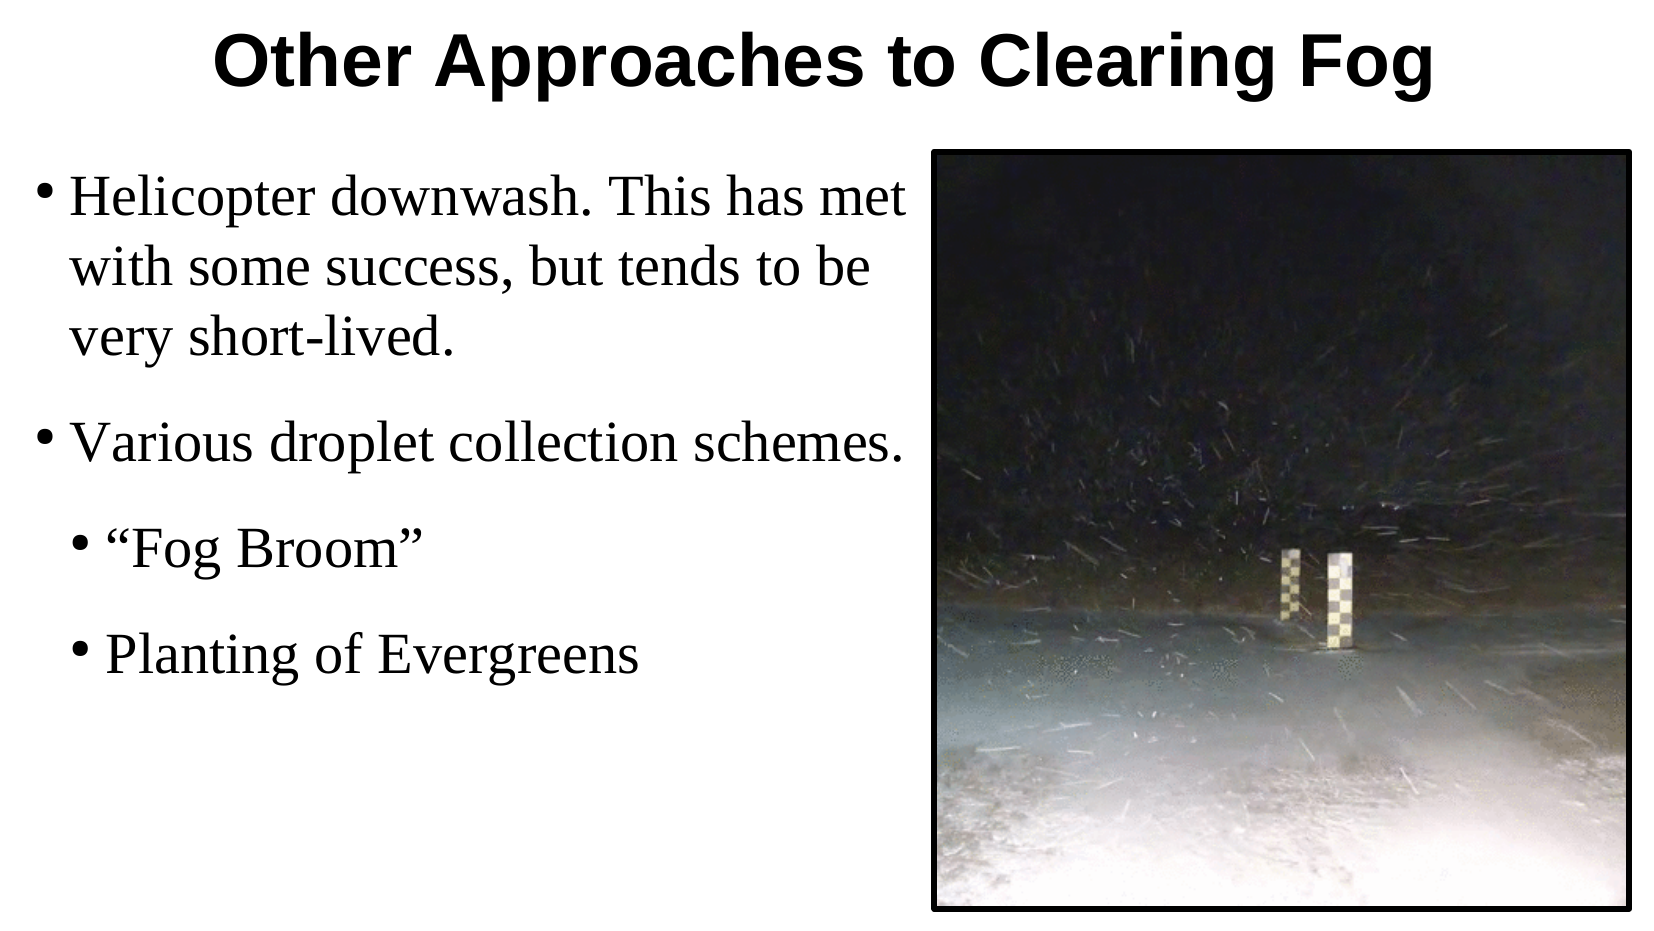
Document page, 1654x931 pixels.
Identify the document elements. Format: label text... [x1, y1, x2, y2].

title Other Approaches to Clearing Fog [0, 5, 1654, 107]
text_box Helicopter downwash. This has met with some success, but tends to be very short-lived. Various droplet collection schemes. “Fog Broom” Planting of Evergreens [4, 149, 931, 693]
picture [937, 154, 1627, 906]
